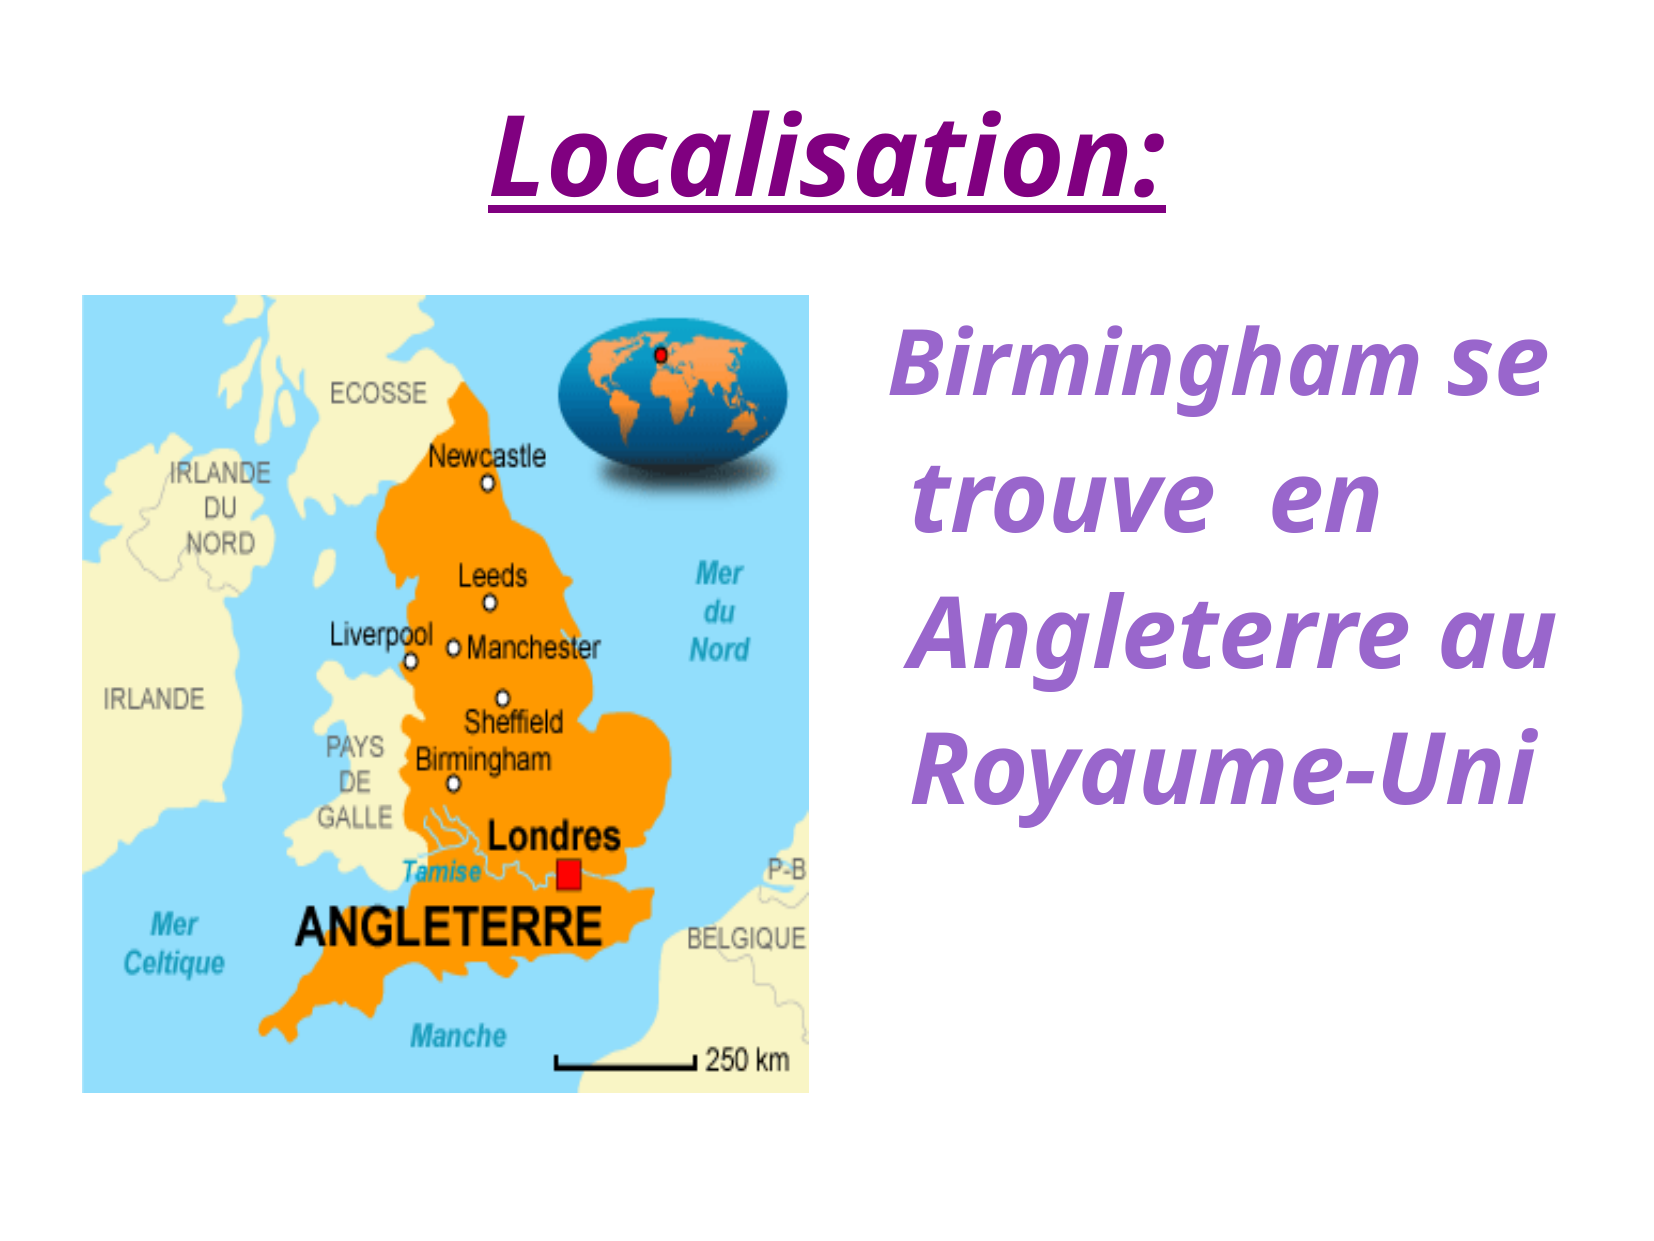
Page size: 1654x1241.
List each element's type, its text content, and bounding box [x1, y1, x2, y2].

title Localisation: [82, 56, 1571, 250]
picture [82, 295, 809, 1093]
list Birmingham se trouve en Angleterre au Royaume-Uni [838, 288, 1565, 1127]
